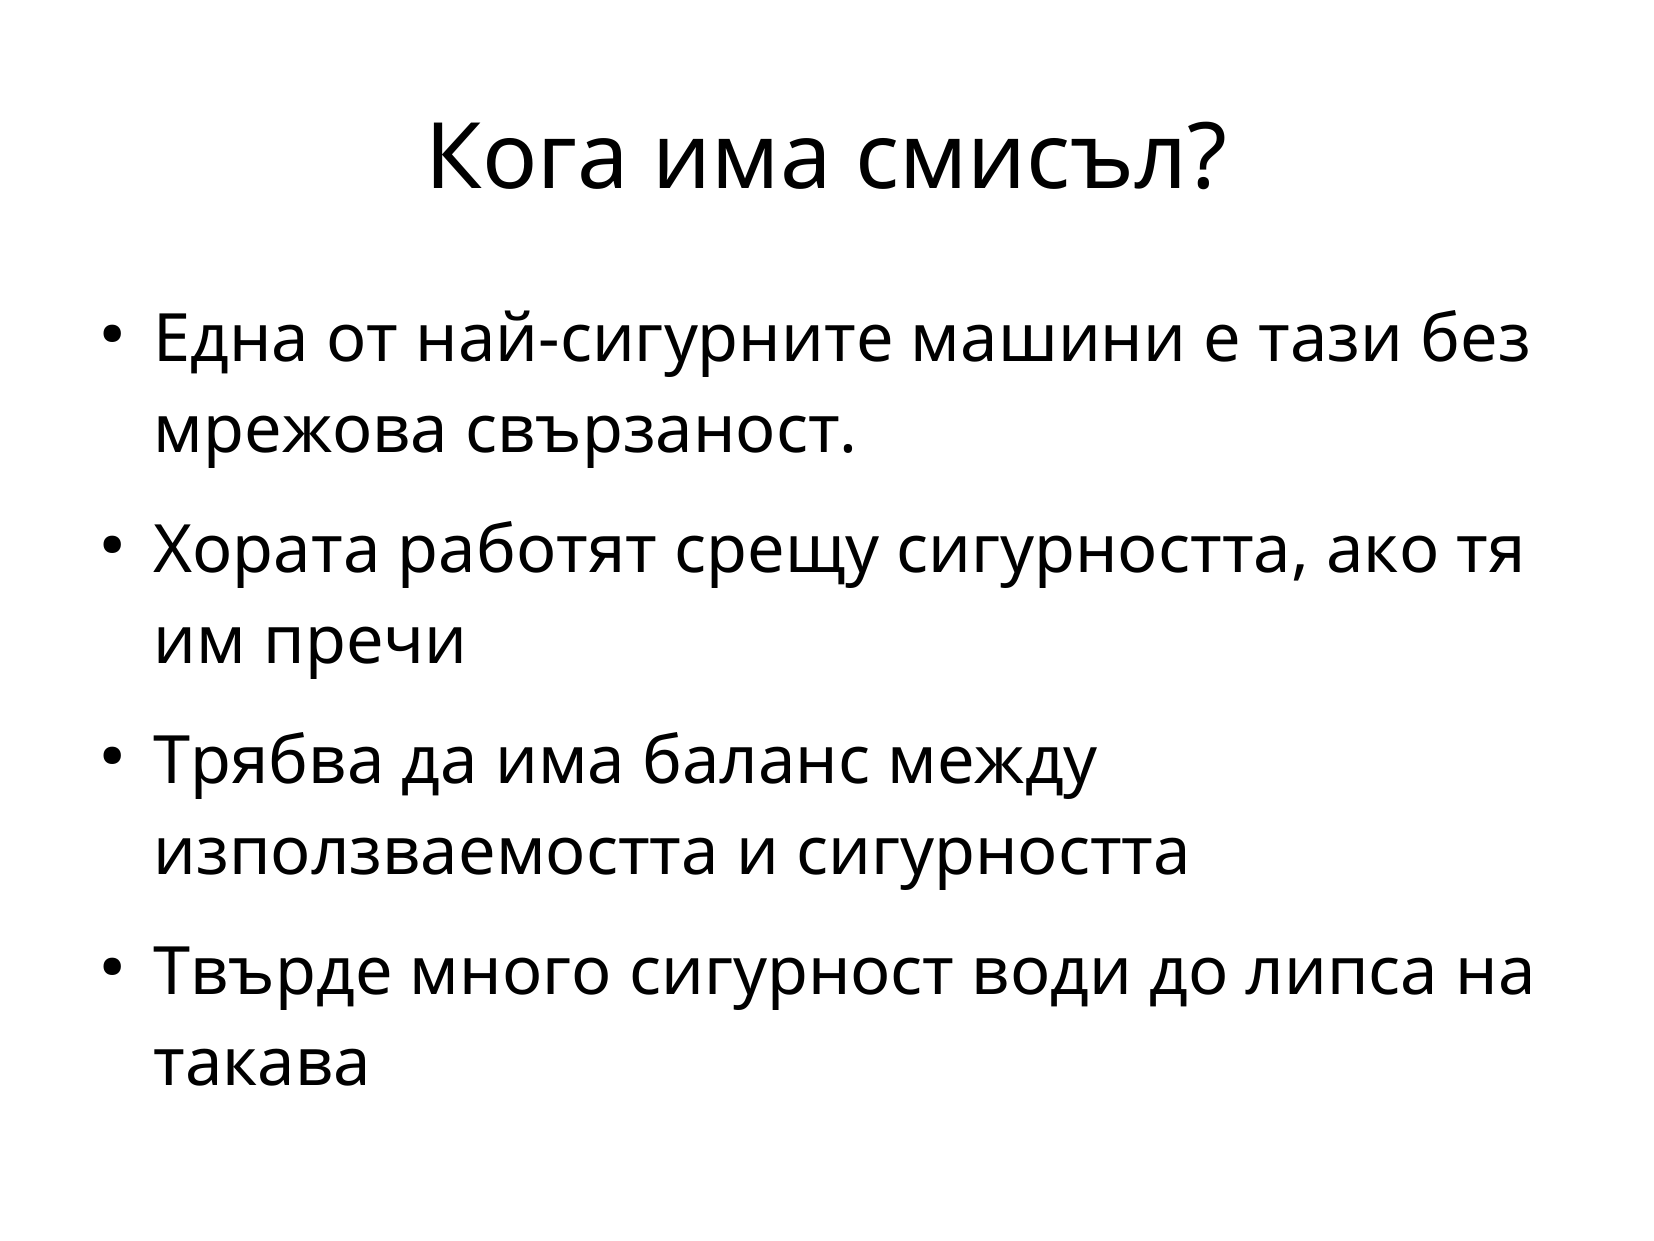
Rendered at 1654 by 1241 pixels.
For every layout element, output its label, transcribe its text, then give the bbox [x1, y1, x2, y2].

list Една от най-сигурните машини е тази без мрежова свързаност. Хората работят срещу сигурността, ако тя им пречи Трябва да има баланс между използваемостта и сигурността Твърде много сигурност води до липса на такава [82, 290, 1571, 1094]
title Кога има смисъл? [82, 56, 1571, 250]
